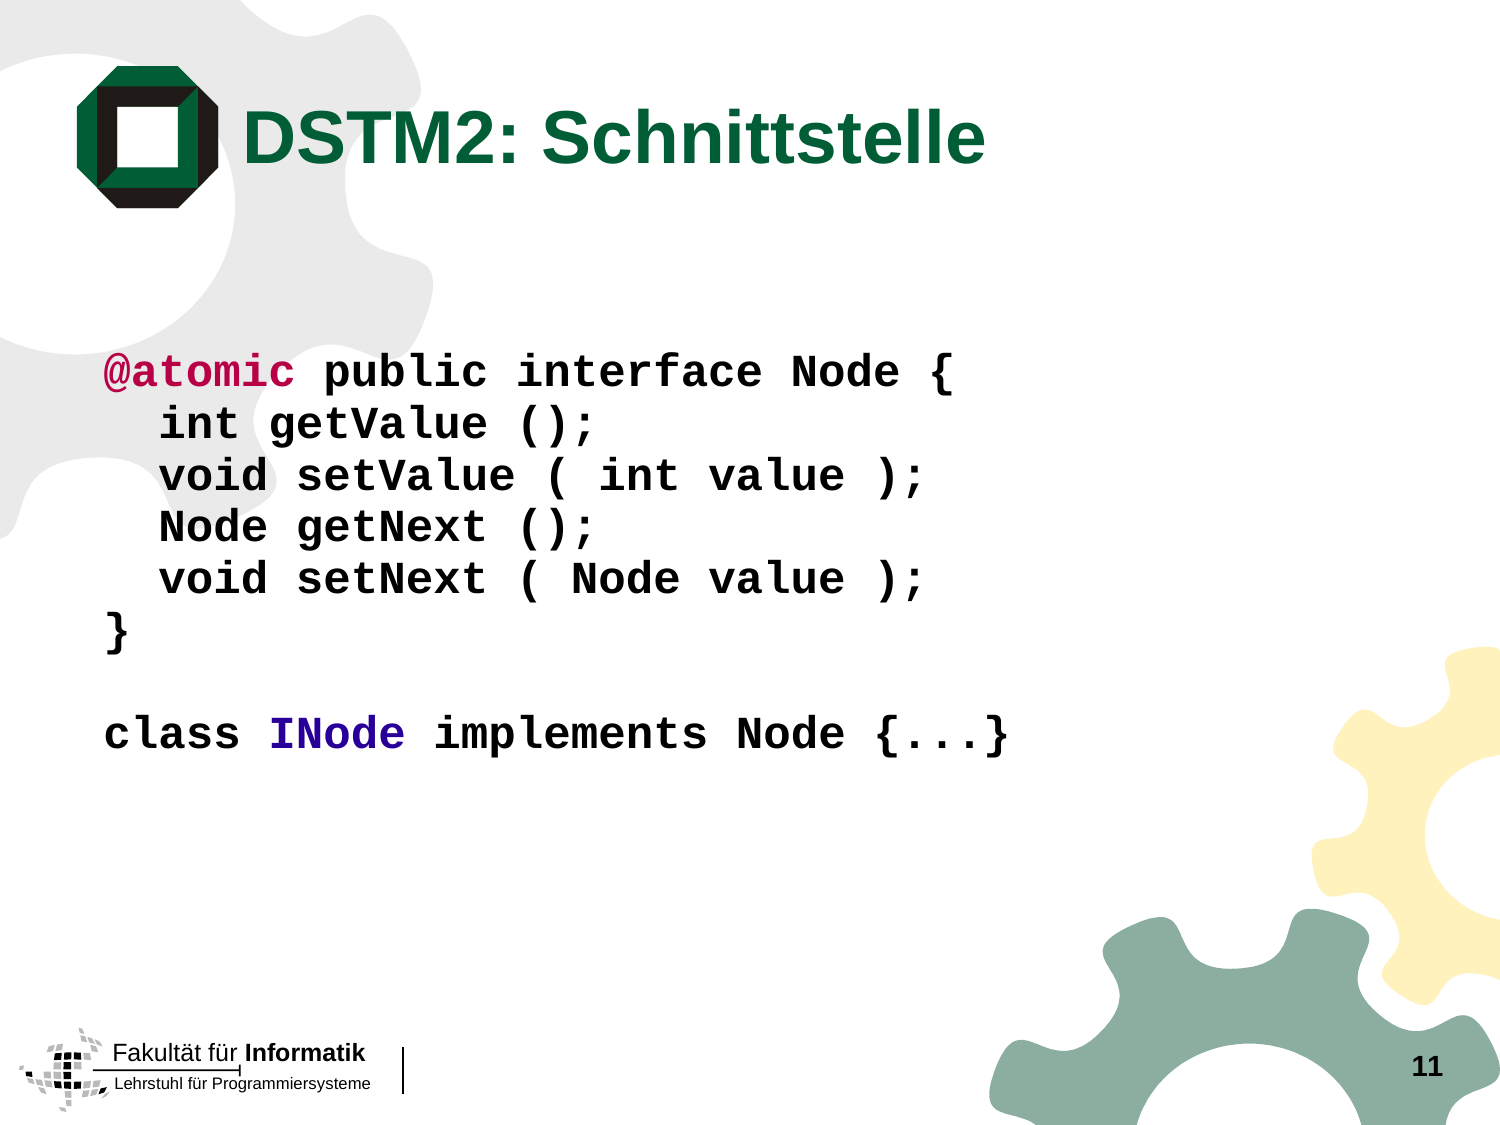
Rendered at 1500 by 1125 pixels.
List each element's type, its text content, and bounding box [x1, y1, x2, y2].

title DSTM2: Schnittstelle [242, 19, 1425, 256]
text_box @atomic public interface Node { int getValue (); void setValue ( int value ); Node getNext (); void setNext ( Node value ); } class INode implements Node {...} [88, 341, 1447, 822]
